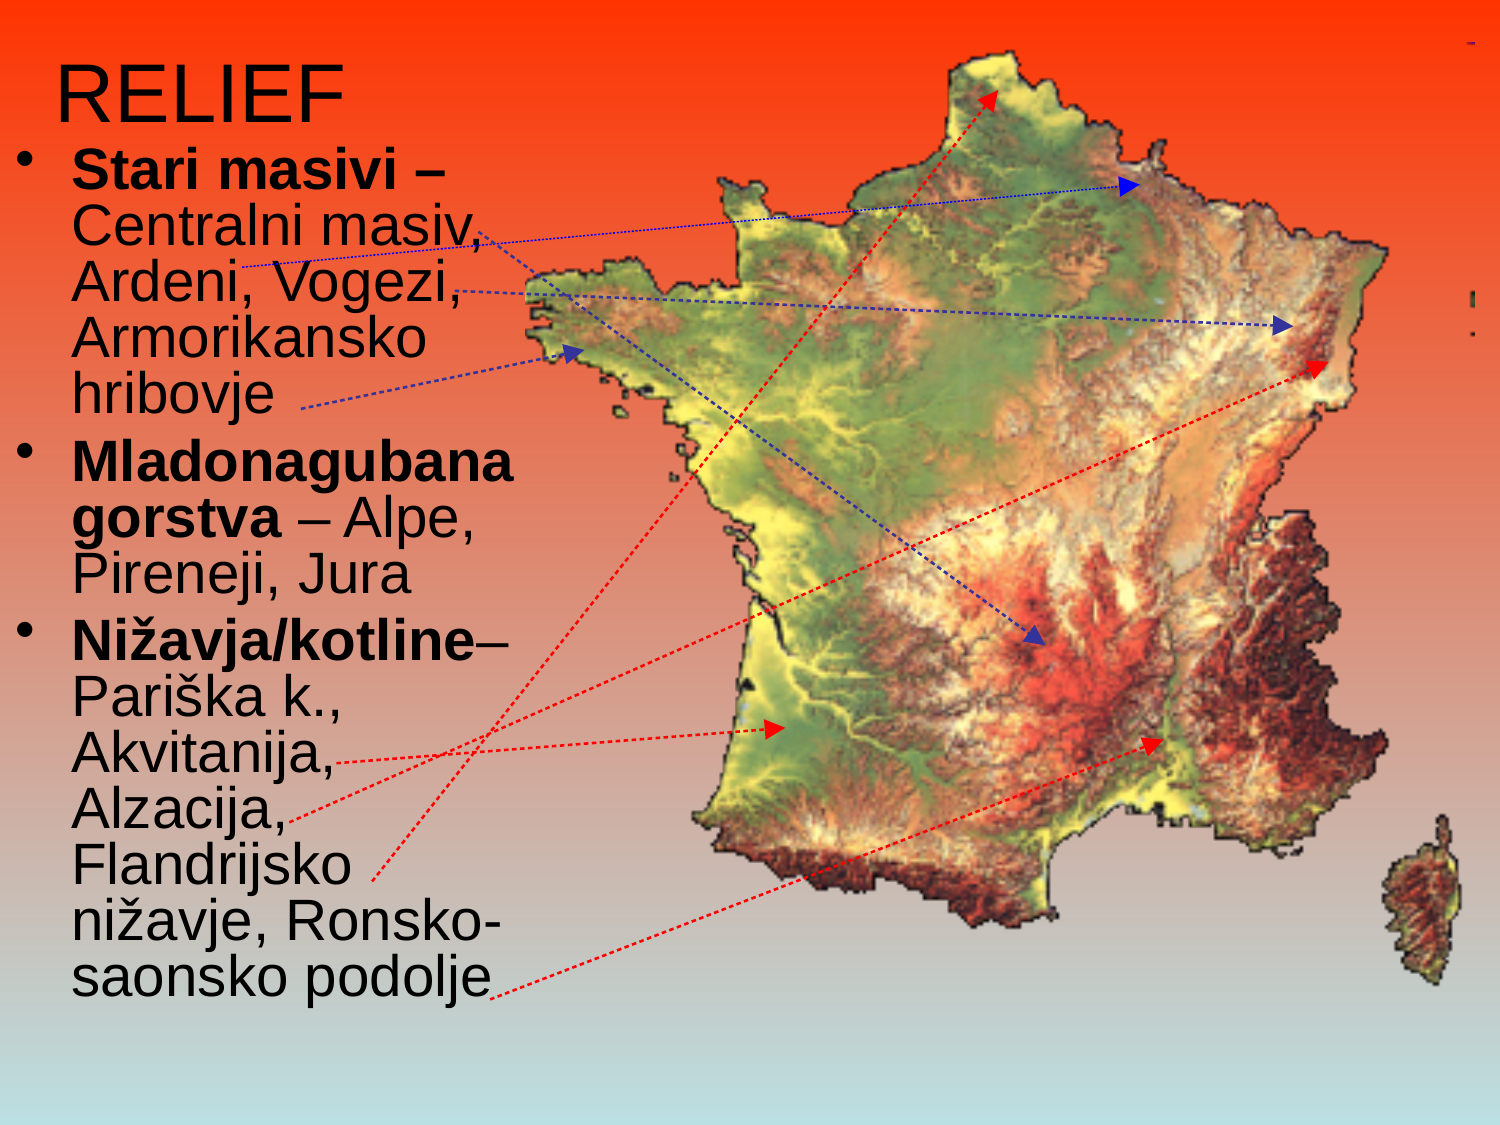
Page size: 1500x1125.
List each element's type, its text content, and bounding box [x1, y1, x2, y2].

picture [525, 42, 1475, 1012]
list Stari masivi – Centralni masiv, Ardeni, Vogezi, Armorikansko hribovje Mladonagubana gorstva – Alpe, Pireneji, Jura Nižavja/kotline– Pariška k., Akvitanija, Alzacija, Flandrijsko nižavje, Ronsko-saonsko podolje [0, 137, 544, 1083]
title RELIEF [29, 31, 372, 137]
